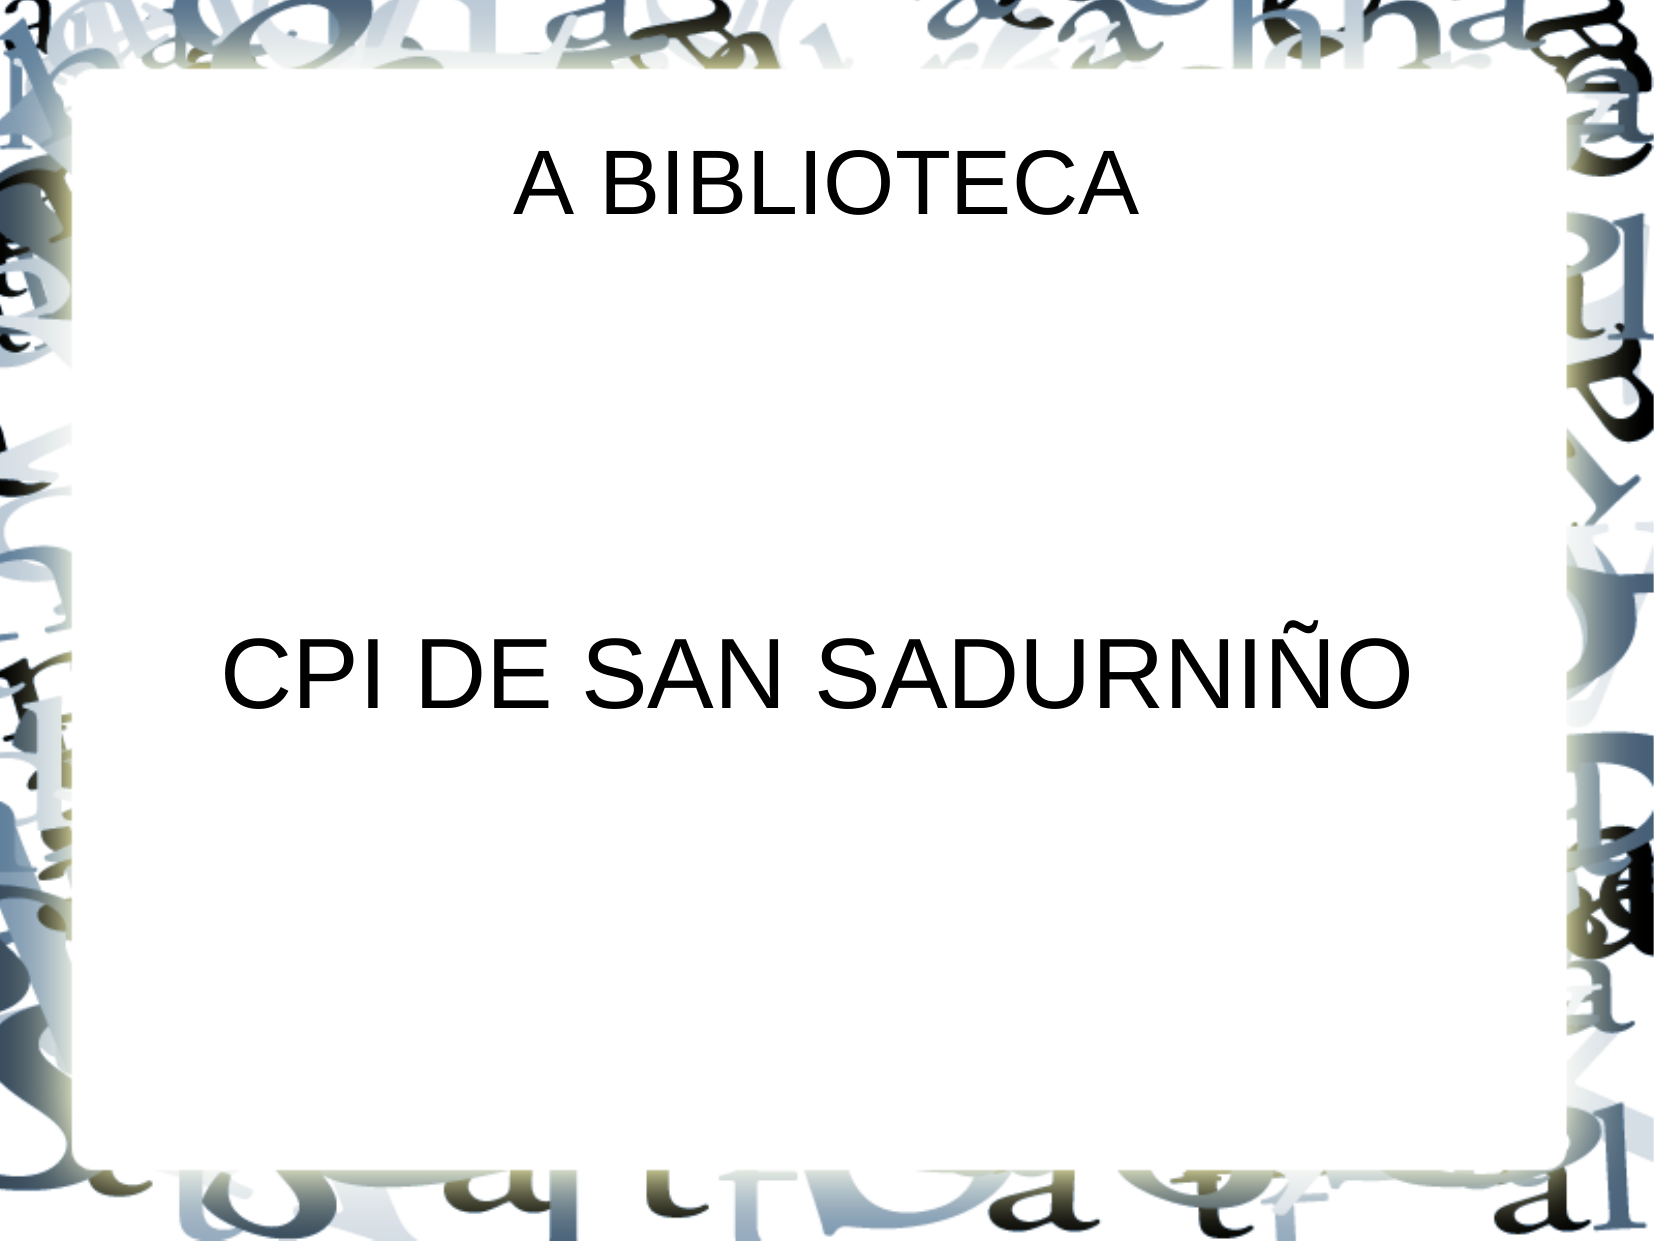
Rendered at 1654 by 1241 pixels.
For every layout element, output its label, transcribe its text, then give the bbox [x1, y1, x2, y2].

title A BIBLIOTECA [82, 78, 1571, 287]
picture [0, 0, 1654, 1241]
subtitle CPI DE SAN SADURNIÑO [106, 313, 1530, 1034]
